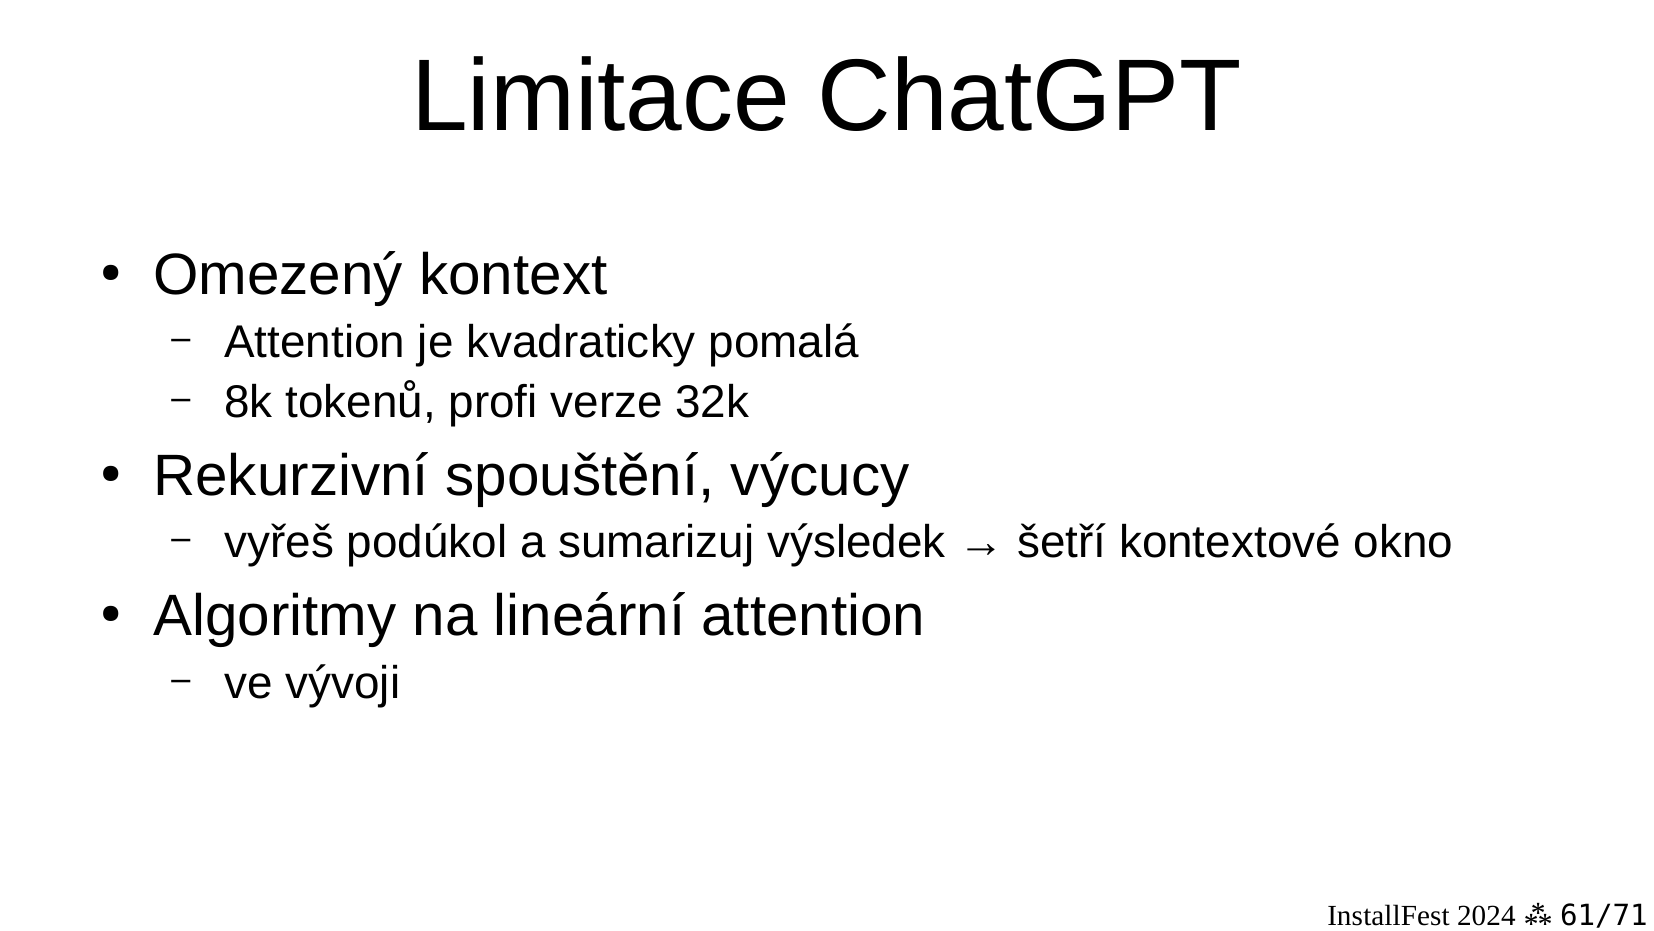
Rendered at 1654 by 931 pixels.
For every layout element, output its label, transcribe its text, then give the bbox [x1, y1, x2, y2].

title Limitace ChatGPT [82, 38, 1571, 153]
list Omezený kontext Attention je kvadraticky pomalá 8k tokenů, profi verze 32k Rekurzivní spouštění, výcucy vyřeš podúkol a sumarizuj výsledek → šetří kontextové okno Algoritmy na lineární attention ve vývoji [82, 241, 1571, 931]
